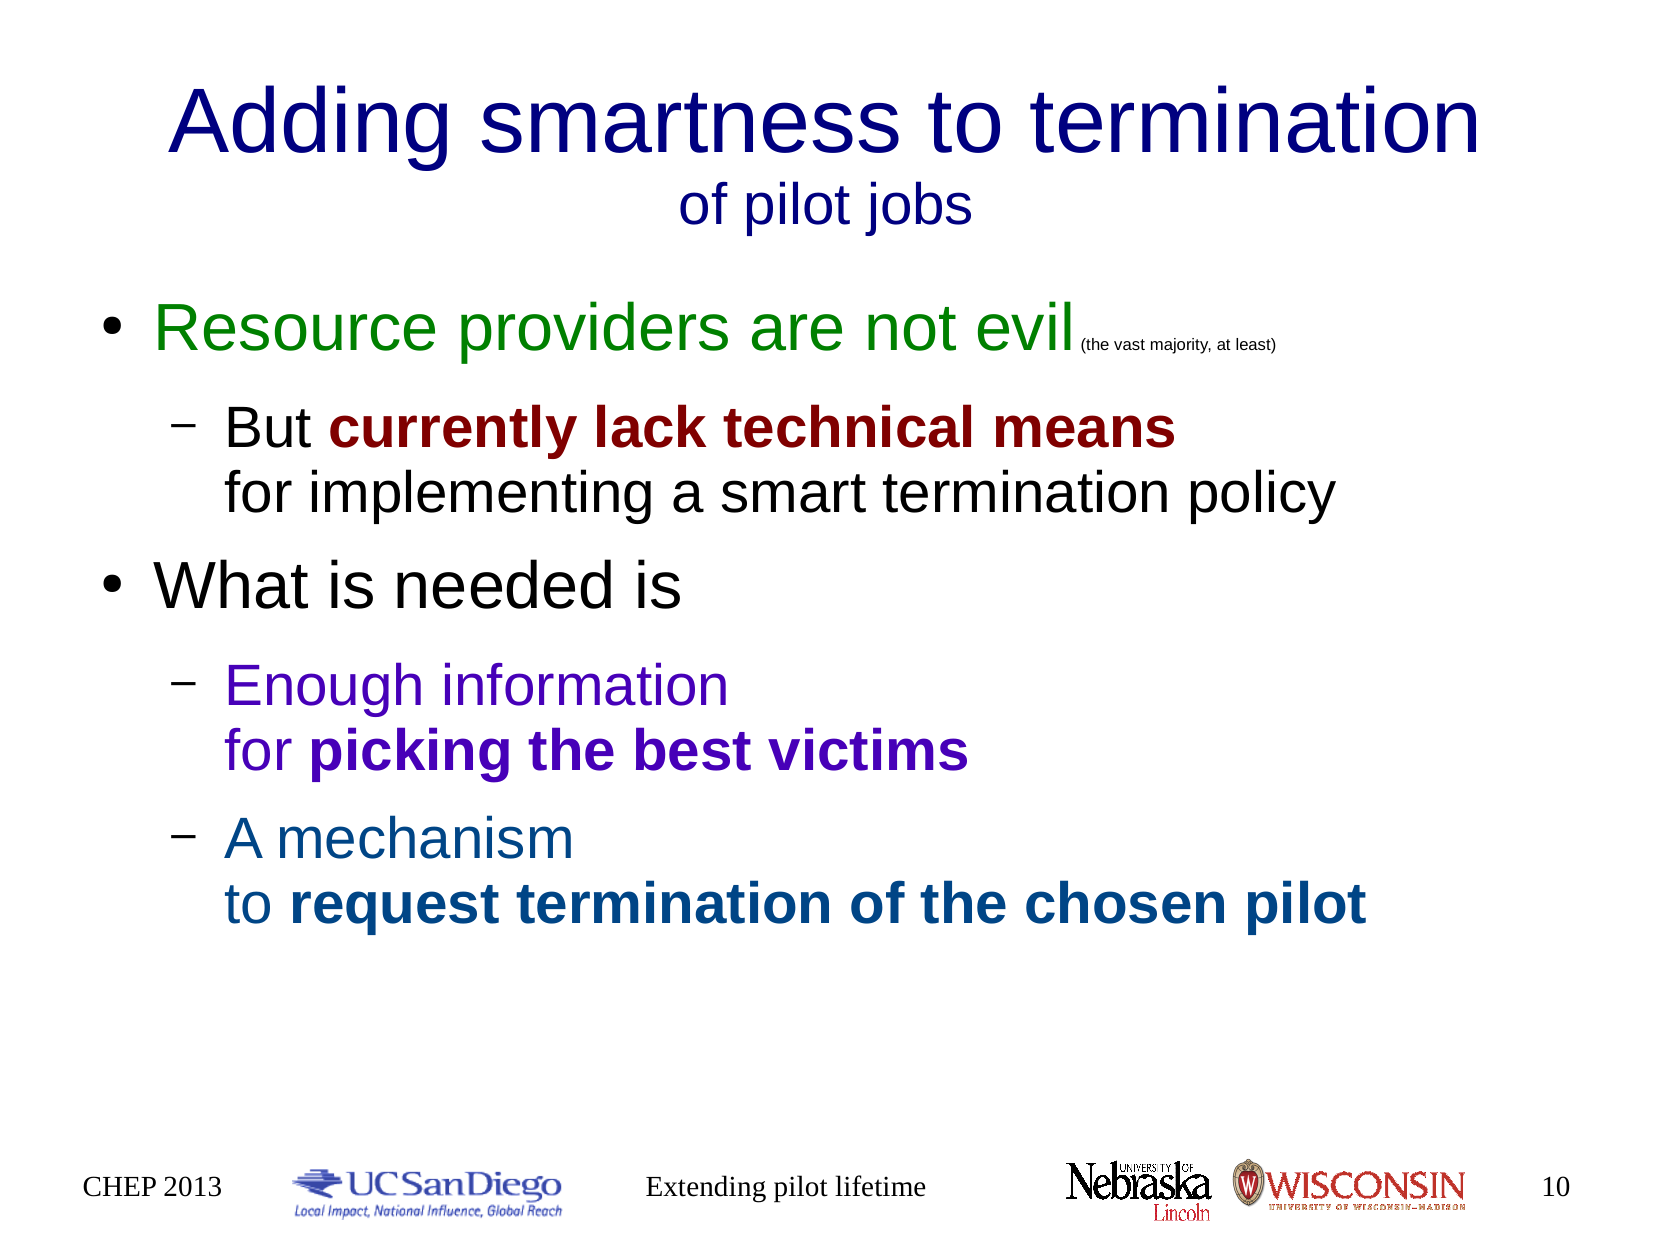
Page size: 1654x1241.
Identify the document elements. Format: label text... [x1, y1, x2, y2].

list Resource providers are not evil (the vast majority, at least) But currently lack technical means for implementing a smart termination policy What is needed is Enough information for picking the best victims A mechanism to request termination of the chosen pilot [82, 290, 1538, 1156]
picture [1232, 1158, 1465, 1210]
picture [1066, 1160, 1212, 1221]
picture [292, 1169, 563, 1220]
title Adding smartness to termination of pilot jobs [82, 49, 1571, 257]
